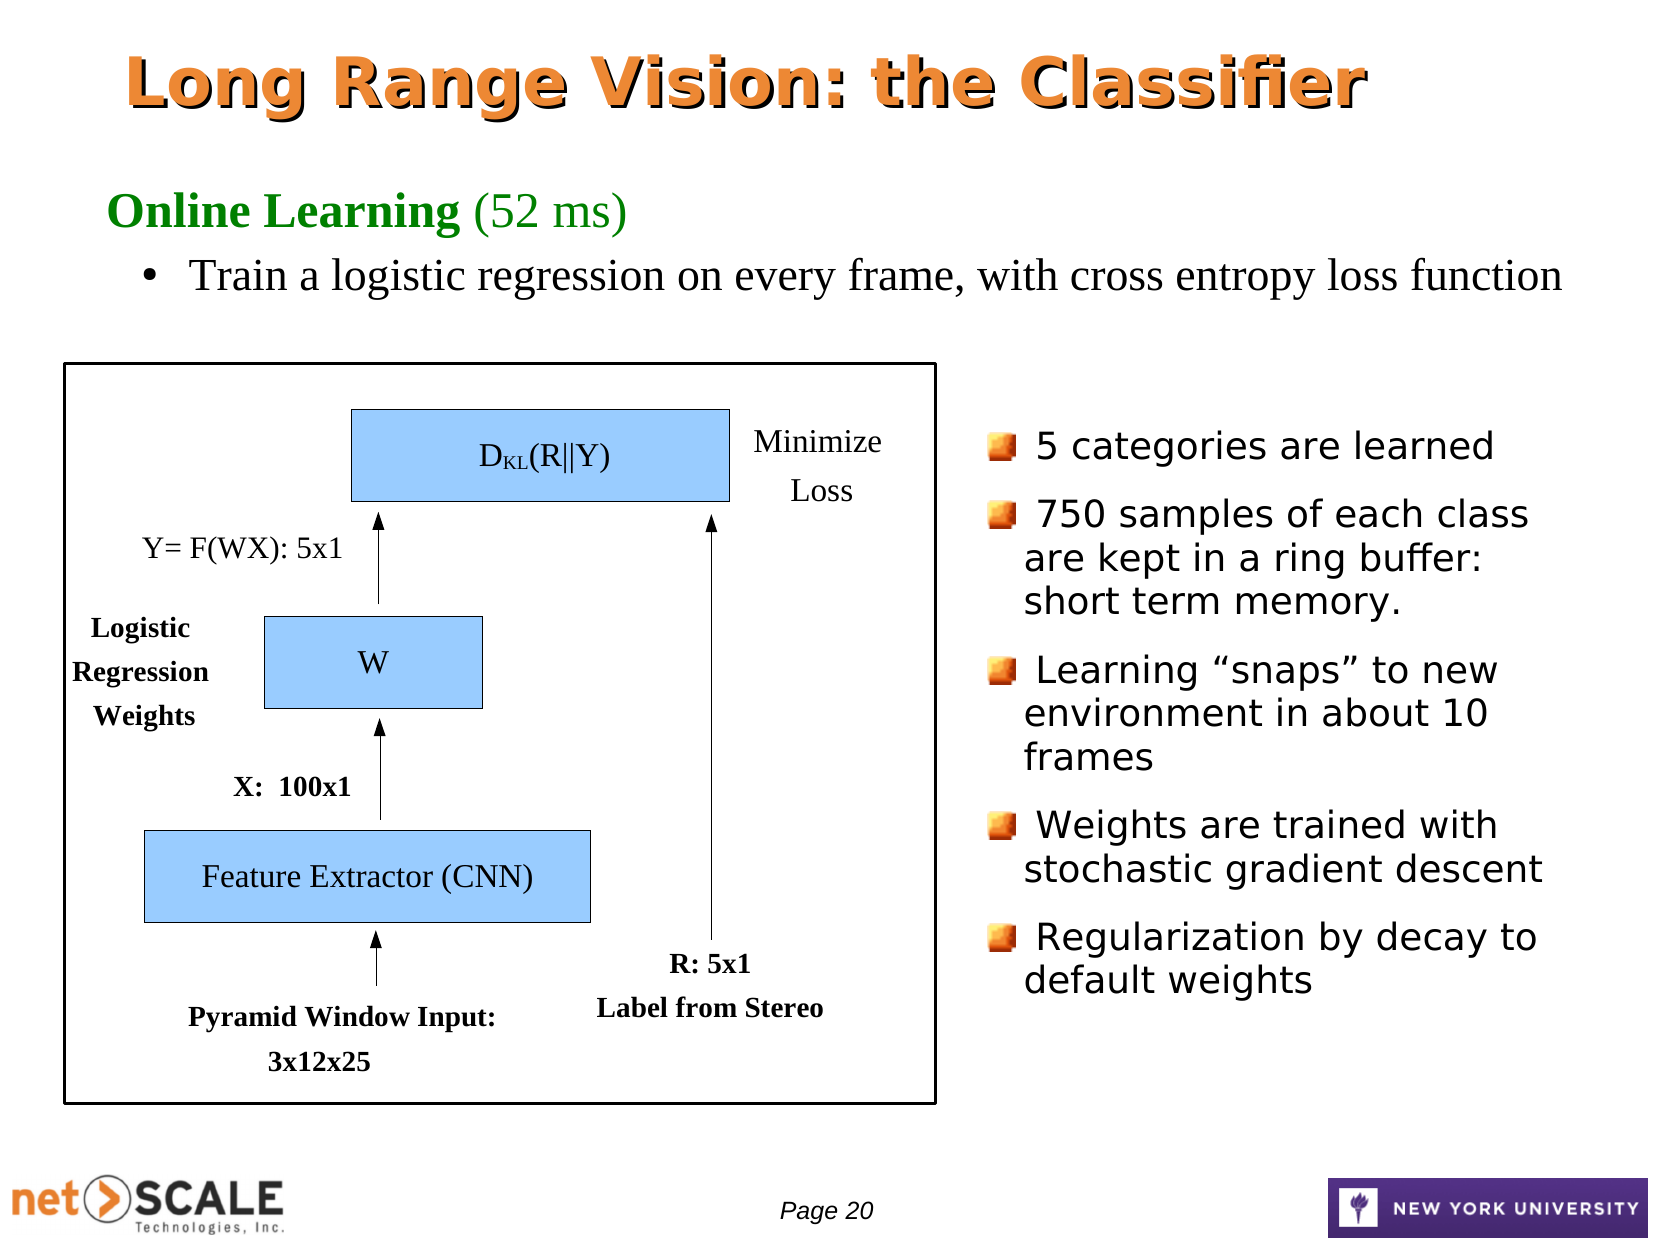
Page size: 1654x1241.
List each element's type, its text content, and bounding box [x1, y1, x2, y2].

list 5 categories are learned 750 samples of each class are kept in a ring buffer: short term memory. Learning “snaps” to new environment in about 10 frames Weights are trained with stochastic gradient descent Regularization by decay to default weights [985, 424, 1569, 1067]
text_box X: 100x1 [233, 770, 503, 810]
text_box DKL(R||Y) [351, 409, 730, 502]
text_box Online Learning (52 ms) Train a logistic regression on every frame, with cross entropy loss function [106, 183, 1568, 316]
text_box Y= F(WX): 5x1 [141, 530, 369, 569]
text_box Logistic Regression Weights [72, 611, 253, 750]
text_box Pyramid Window Input: 3x12x25 [188, 1000, 547, 1090]
text_box Feature Extractor (CNN) [144, 830, 591, 923]
text_box [64, 363, 936, 1104]
text_box W [264, 616, 483, 709]
text_box Minimize Loss [753, 422, 901, 516]
picture [12, 1174, 284, 1235]
picture [1328, 1178, 1648, 1238]
text_box R: 5x1 Label from Stereo [596, 947, 985, 1056]
title Long Range Vision: the Classifier [123, 0, 1626, 166]
